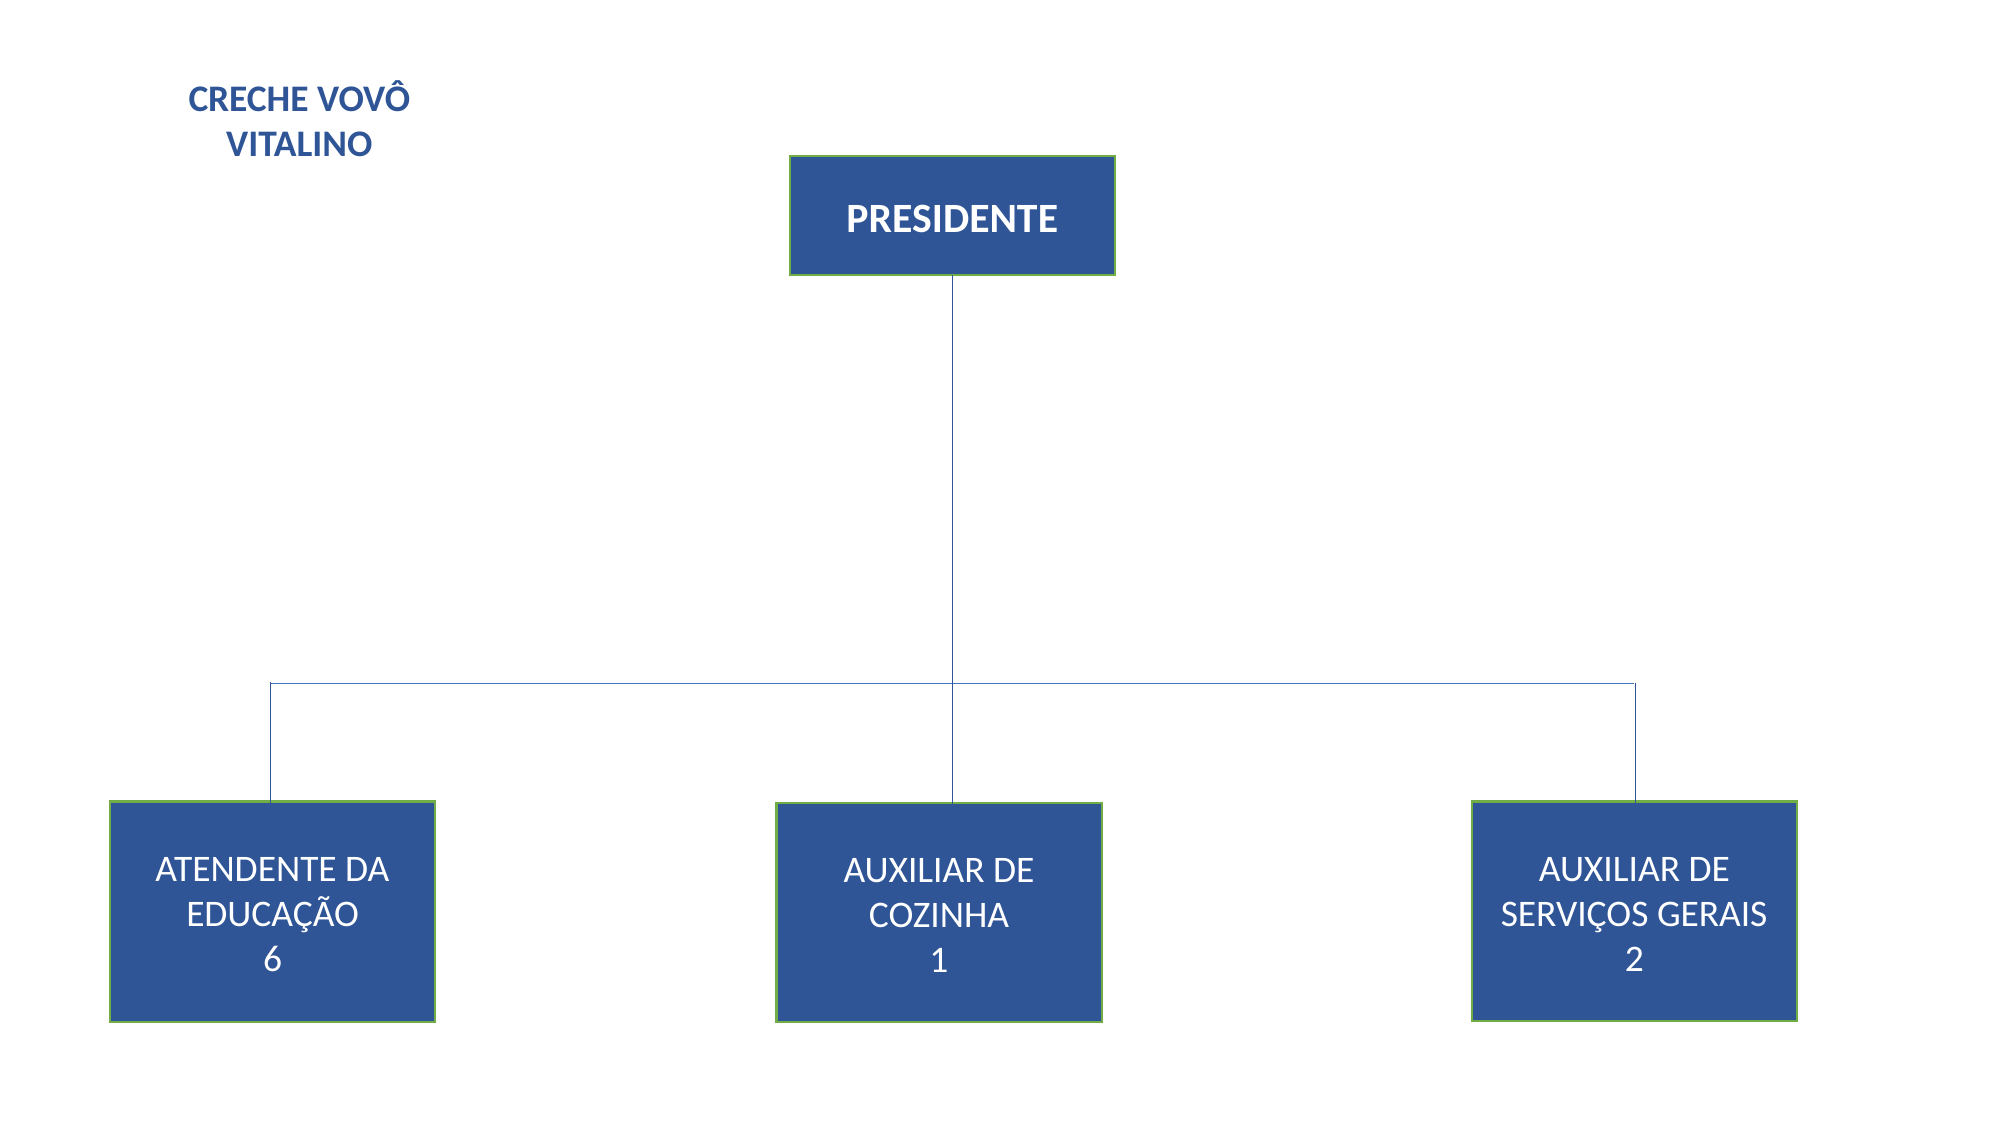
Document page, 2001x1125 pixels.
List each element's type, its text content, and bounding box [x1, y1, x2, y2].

text_box AUXILIAR DE COZINHA 1 [777, 803, 1102, 1022]
text_box PRESIDENTE [790, 156, 1115, 275]
text_box ATENDENTE DA EDUCAÇÃO 6 [110, 801, 435, 1022]
text_box CRECHE VOVÔ VITALINO [101, 66, 497, 173]
text_box AUXILIAR DE SERVIÇOS GERAIS 2 [1472, 801, 1797, 1021]
